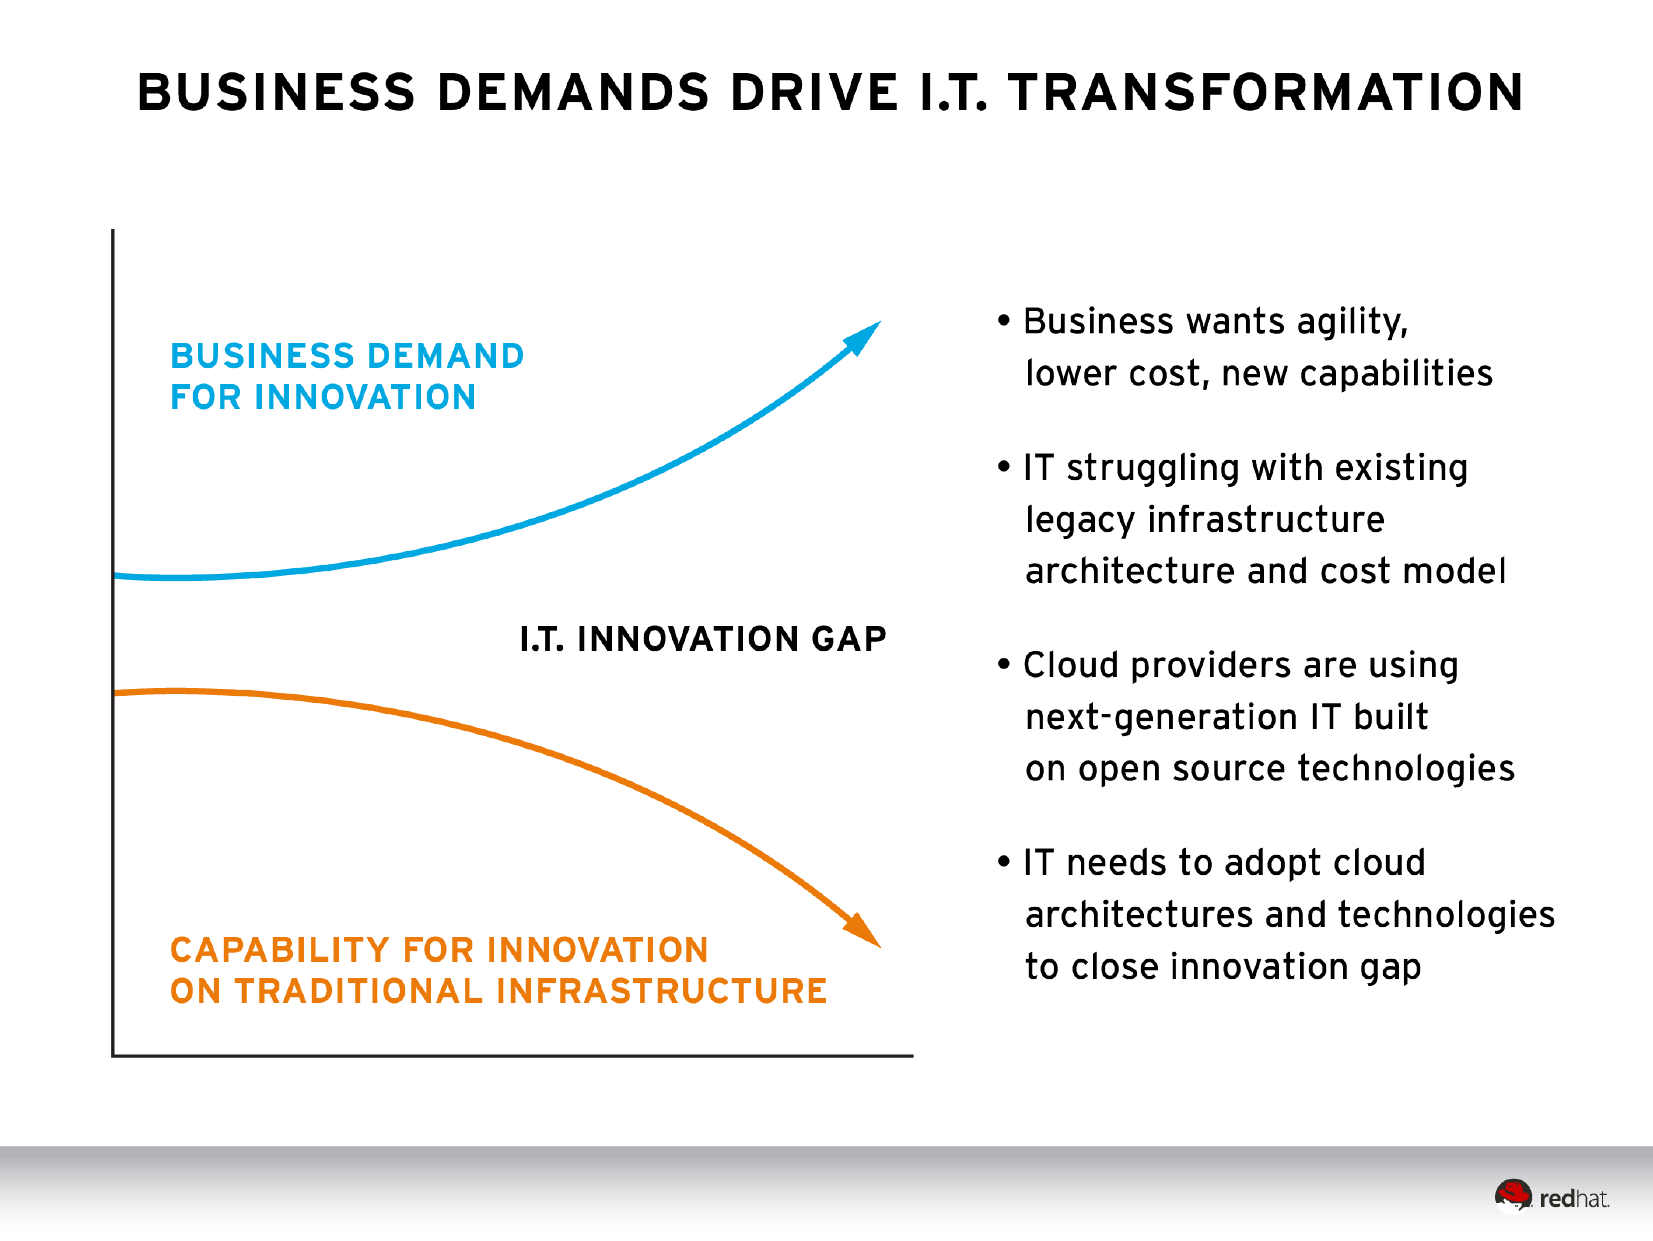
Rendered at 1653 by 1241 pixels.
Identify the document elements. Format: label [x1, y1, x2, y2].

picture [0, 0, 1653, 1241]
text_box [823, 1129, 832, 1165]
